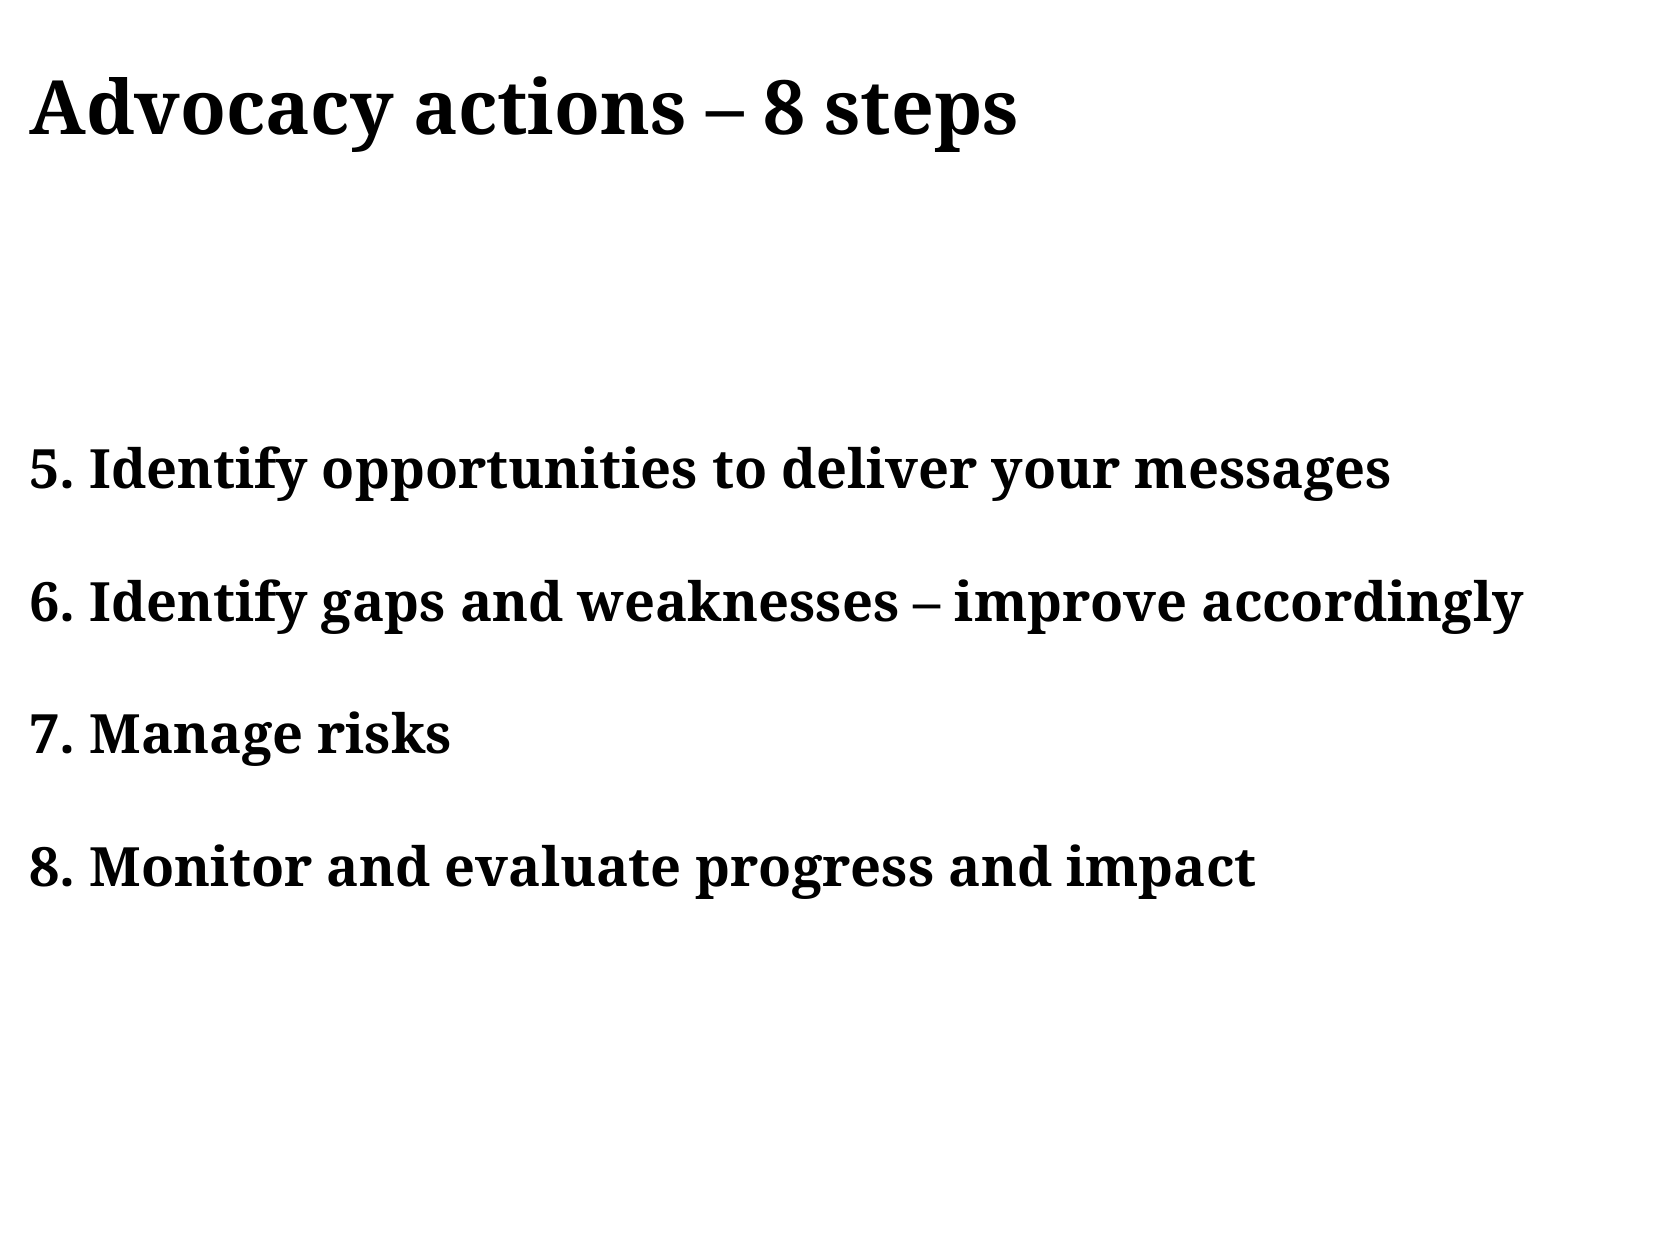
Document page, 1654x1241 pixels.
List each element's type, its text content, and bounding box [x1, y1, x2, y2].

title Advocacy actions – 8 steps [29, 0, 1518, 208]
text_box 5. Identify opportunities to deliver your messages 6. Identify gaps and weaknesses – improve accordingly 7. Manage risks 8. Monitor and evaluate progress and impact [29, 366, 1625, 964]
